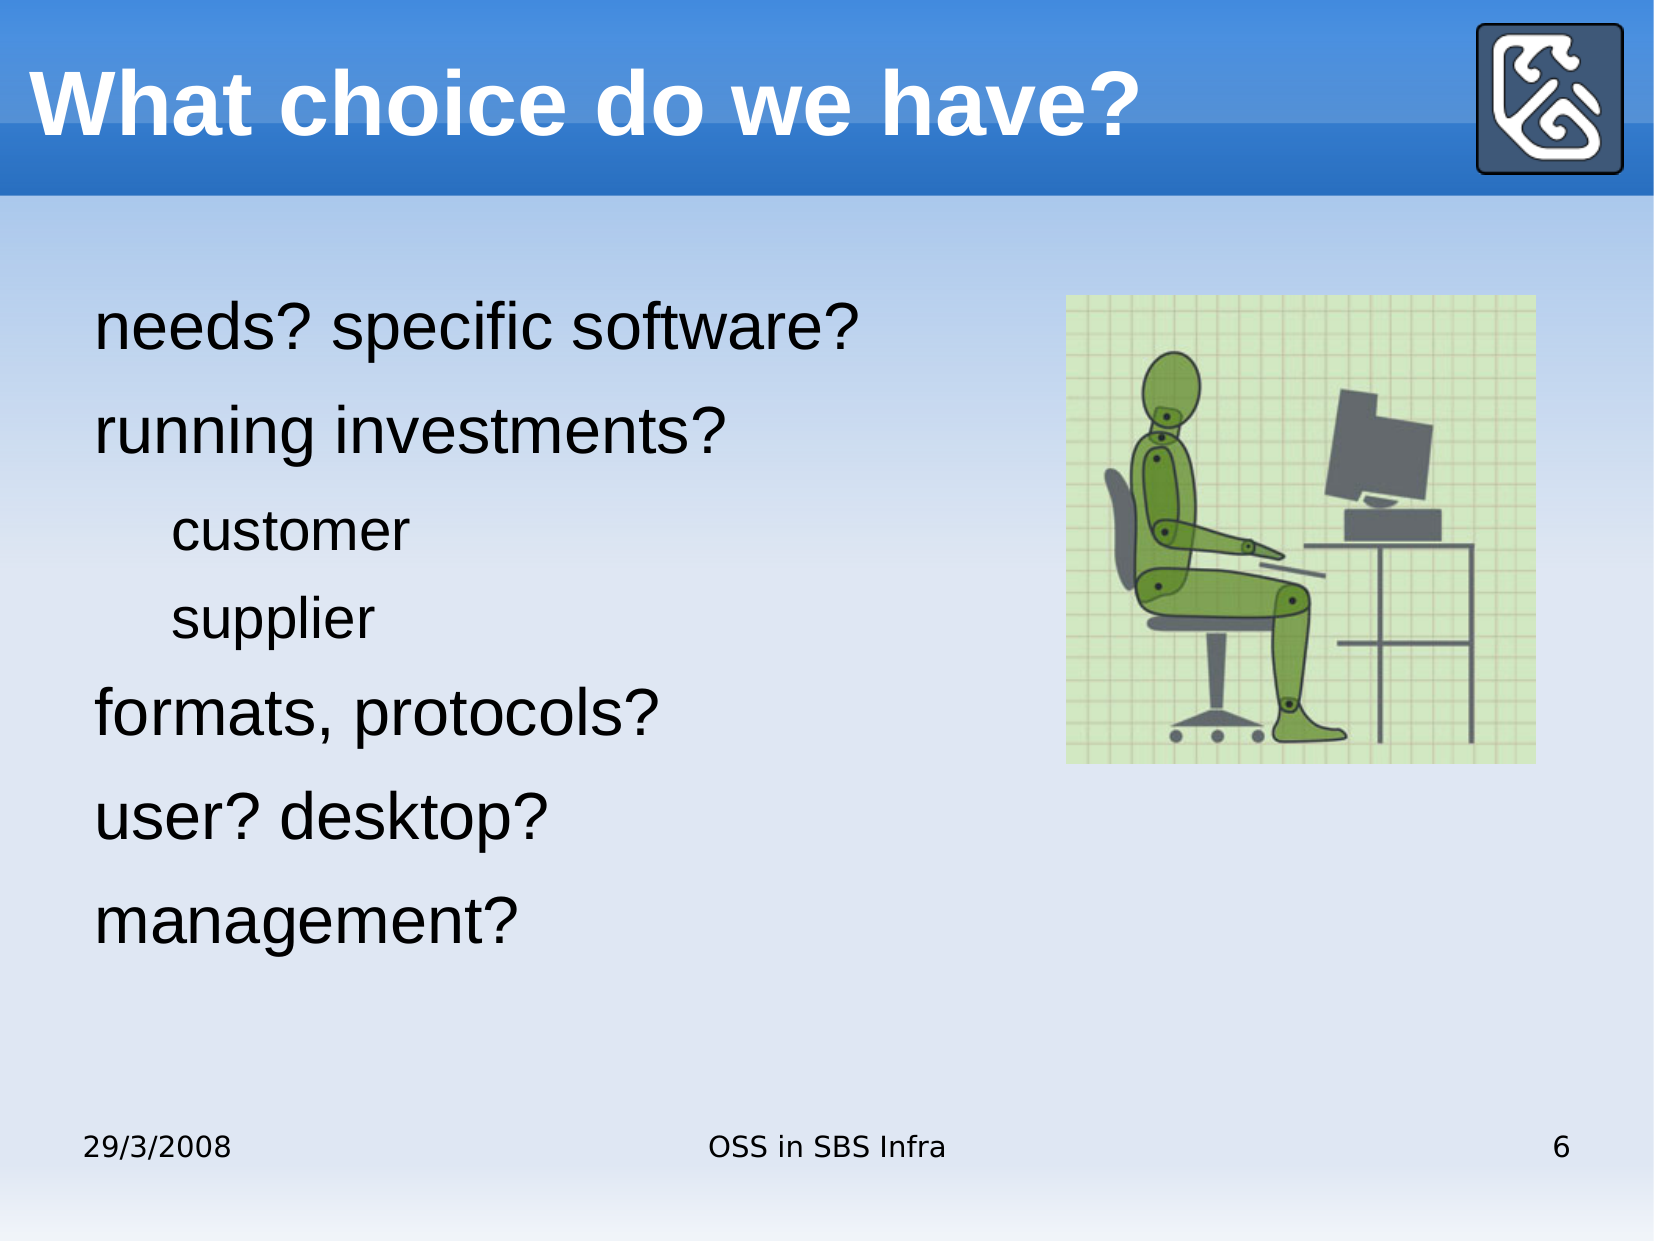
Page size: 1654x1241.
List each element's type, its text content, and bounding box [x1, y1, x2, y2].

title What choice do we have? [29, 7, 1388, 200]
list needs? specific software? running investments? customer supplier formats, protocols? user? desktop? management? [76, 288, 1565, 1093]
picture [0, 0, 1654, 1241]
